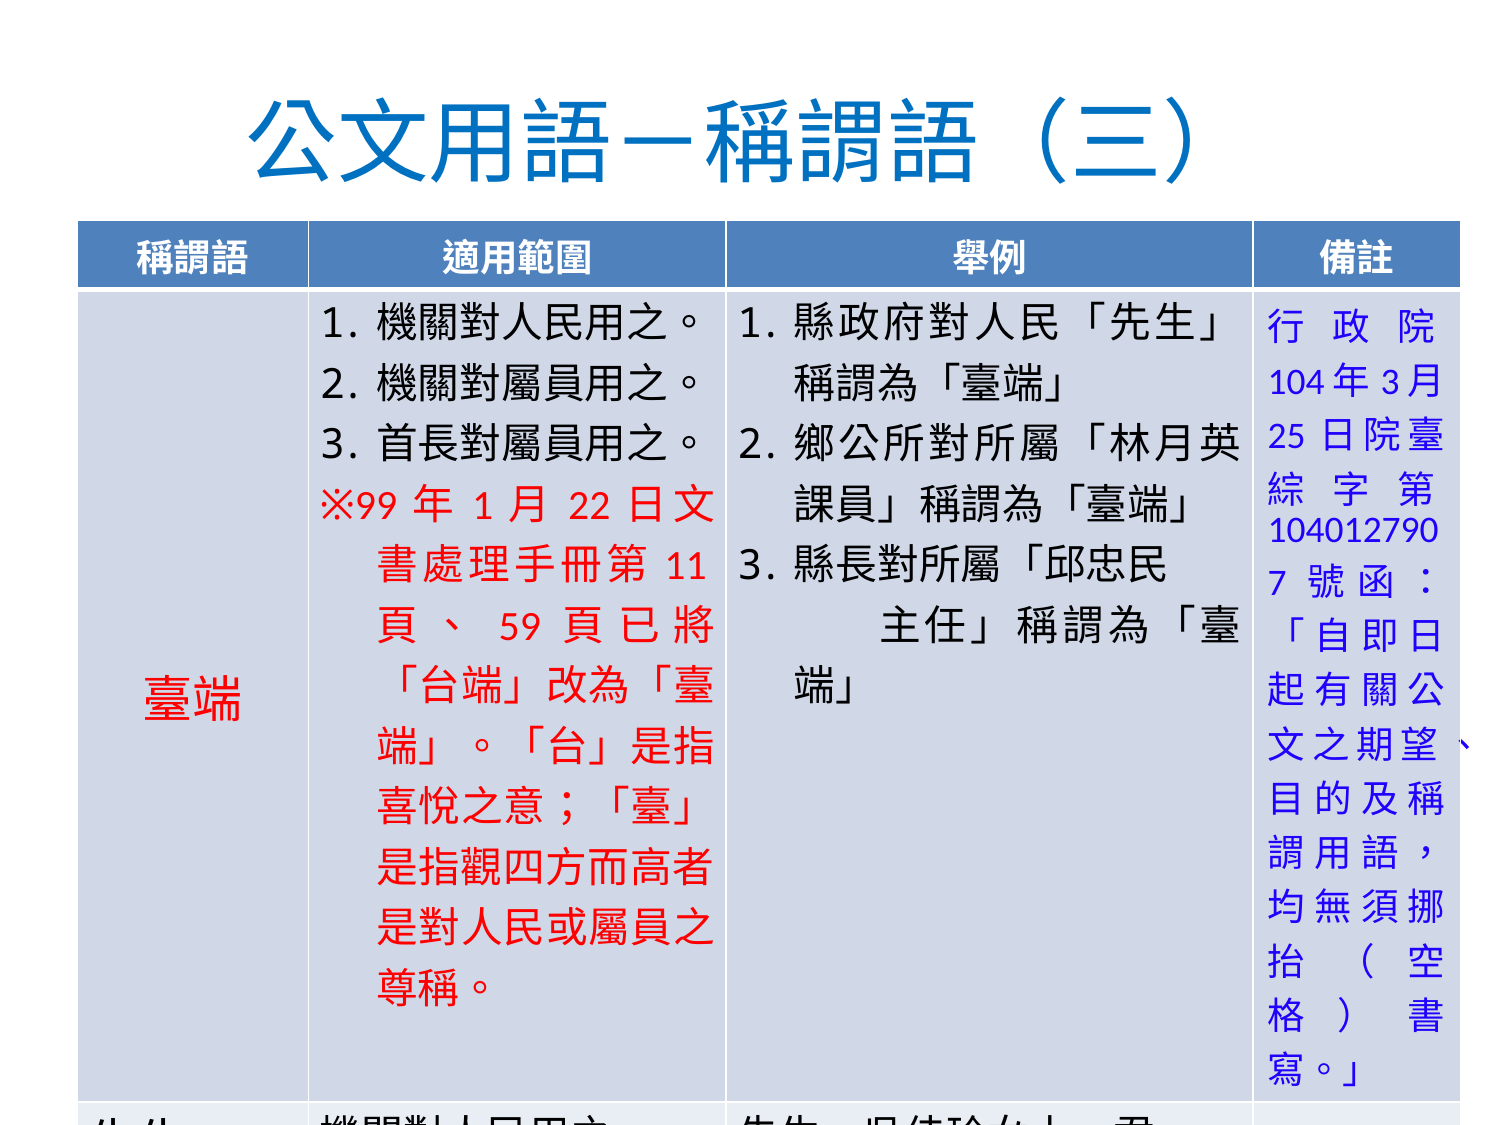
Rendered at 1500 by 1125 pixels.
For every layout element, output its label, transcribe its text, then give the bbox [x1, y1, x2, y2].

table_header 適用範圍 [309, 221, 725, 287]
table_header 稱謂語 [78, 221, 308, 287]
table_cell 縣政府對人民「先生」稱謂為「臺端」 鄉公所對所屬「林月英課員」稱謂為「臺端」 縣長對所屬「邱忠民 主任」稱謂為「臺端」 [727, 292, 1252, 1101]
table_cell 先生、吳佳玲女士、君。 [727, 1103, 1252, 1125]
table_header 舉例 [727, 221, 1252, 287]
table_cell 機關對人民用之。 機關對屬員用之。 首長對屬員用之。 ※99年1月22日文書處理手冊第11頁、59頁已將「台端」改為「臺端」。「台」是指喜悅之意；「臺」是指觀四方而高者，是對人民或屬員之尊稱。 [309, 292, 725, 1101]
table_cell 行政院104年3月25日院臺綜字第1040127907號函：「自即日起有關公文之期望、目的及稱謂用語，均無須挪抬（空格）書寫。」 [1254, 292, 1460, 1101]
table_cell 機關對人民用之。 [309, 1103, 725, 1125]
table_cell [1254, 1103, 1460, 1125]
table_cell 先生、 女士、君 [78, 1103, 308, 1125]
table_header 備註 [1254, 221, 1460, 287]
table_cell 臺端 [78, 292, 308, 1101]
title 公文用語－稱謂語（三） [75, 45, 1425, 219]
